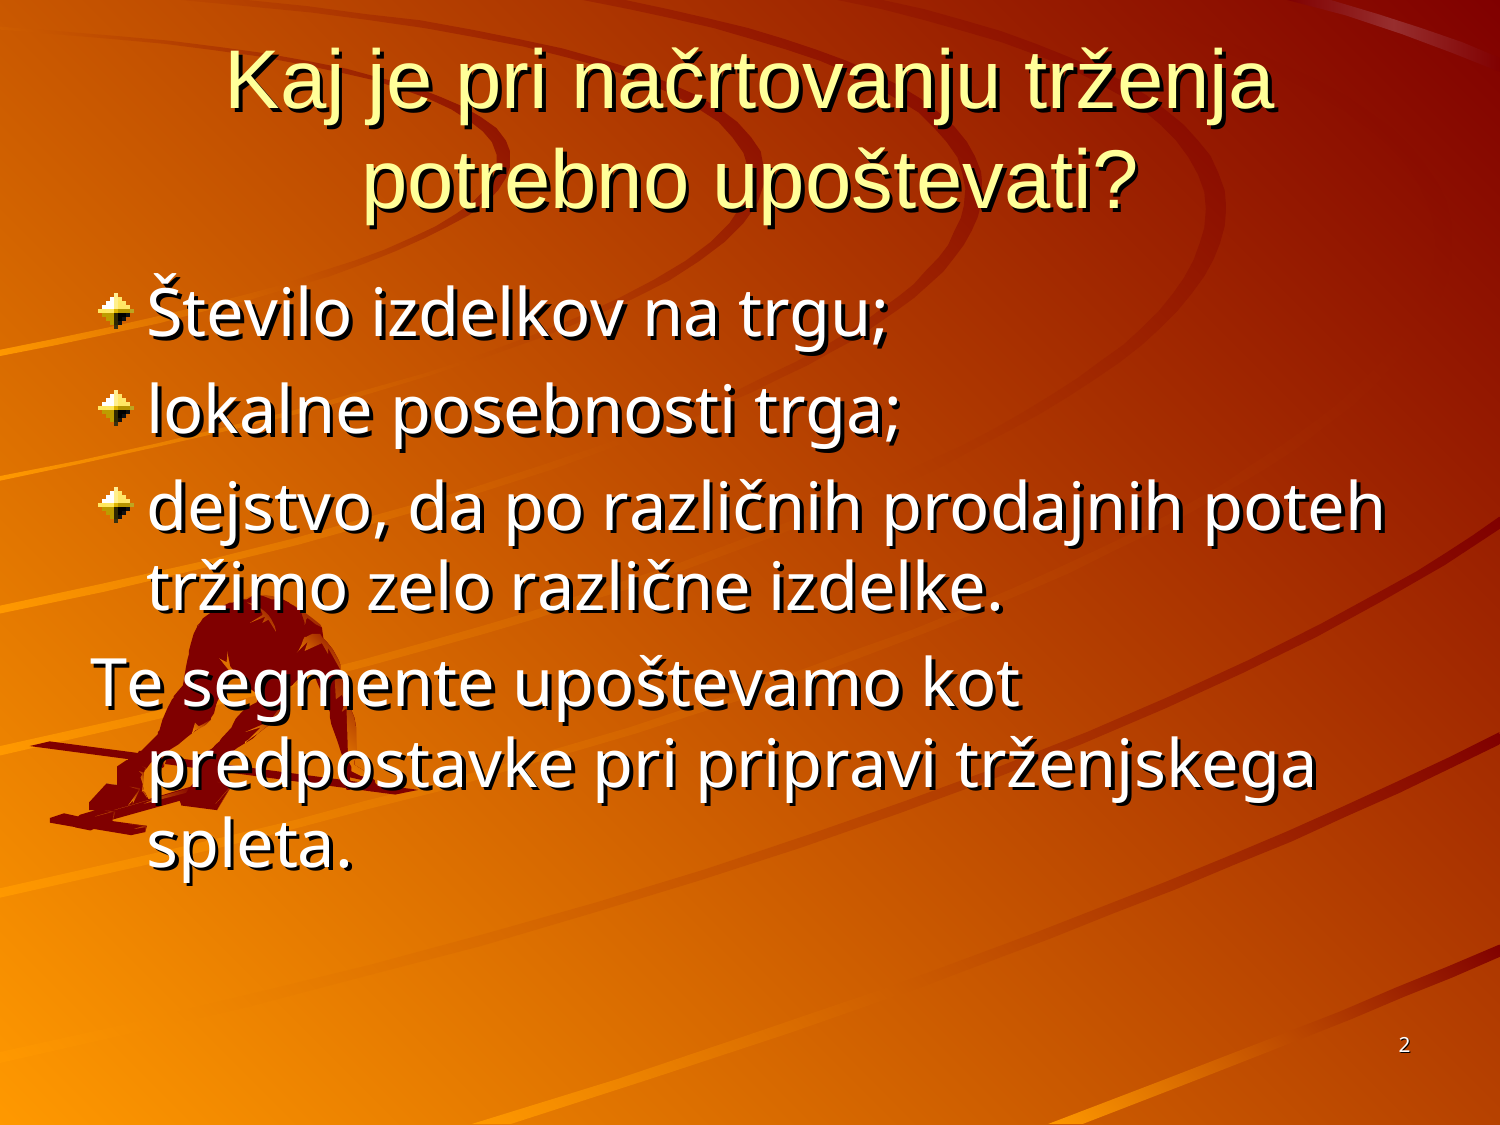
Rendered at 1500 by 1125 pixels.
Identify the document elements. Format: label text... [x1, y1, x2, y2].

title Kaj je pri načrtovanju trženja potrebno upoštevati? [75, 17, 1426, 233]
text_box <number> [1074, 1024, 1426, 1100]
list Število izdelkov na trgu; lokalne posebnosti trga; dejstvo, da po različnih prodajnih poteh tržimo zelo različne izdelke. Te segmente upoštevamo kot predpostavke pri pripravi trženjskega spleta. [75, 262, 1426, 1006]
